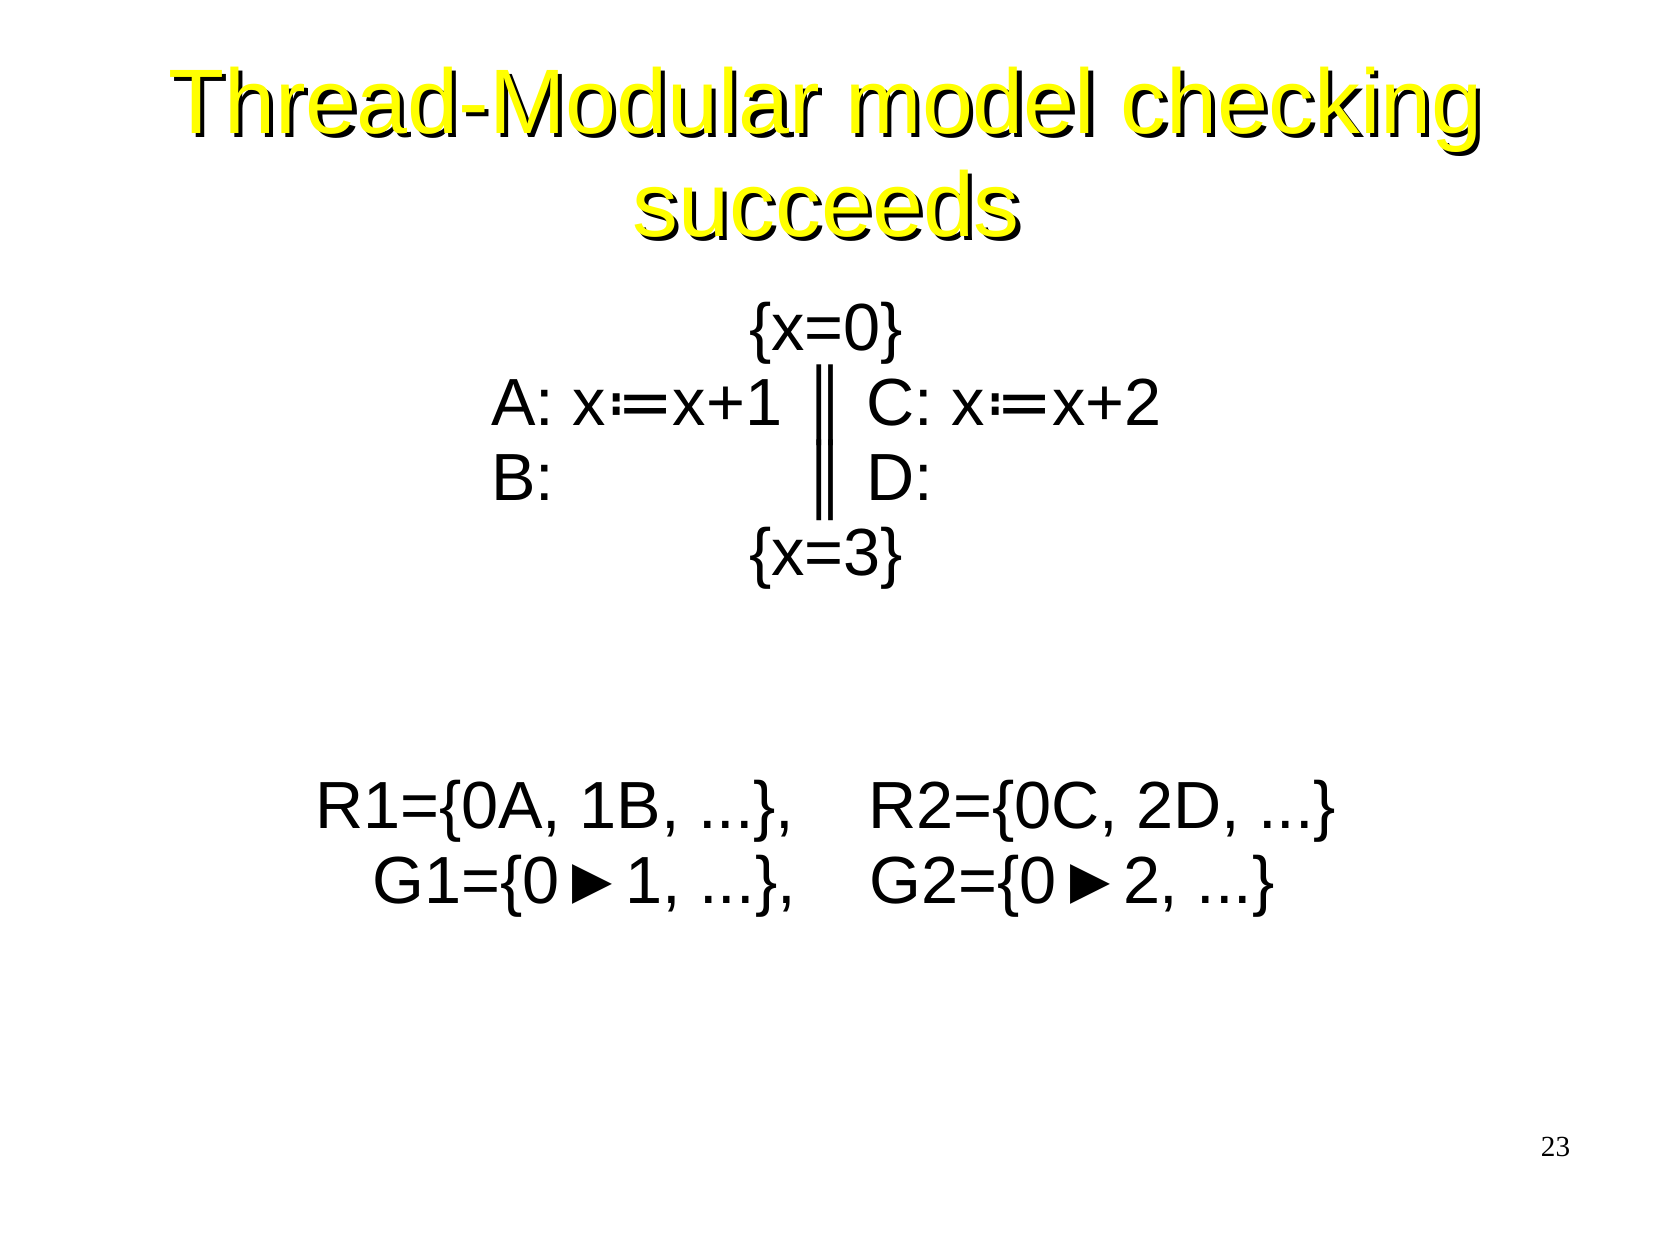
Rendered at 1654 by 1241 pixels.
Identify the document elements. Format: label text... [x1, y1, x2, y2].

list {x=0} A: x≔x+1 ║ C: x≔x+2 B: ║ D: {x=3} R1={0A, 1B, ...}, R2={0C, 2D, ...} G1={0►1, ...}, G2={0►2, ...} [82, 290, 1571, 1109]
title Thread-Modular model checking succeeds [82, 50, 1571, 256]
